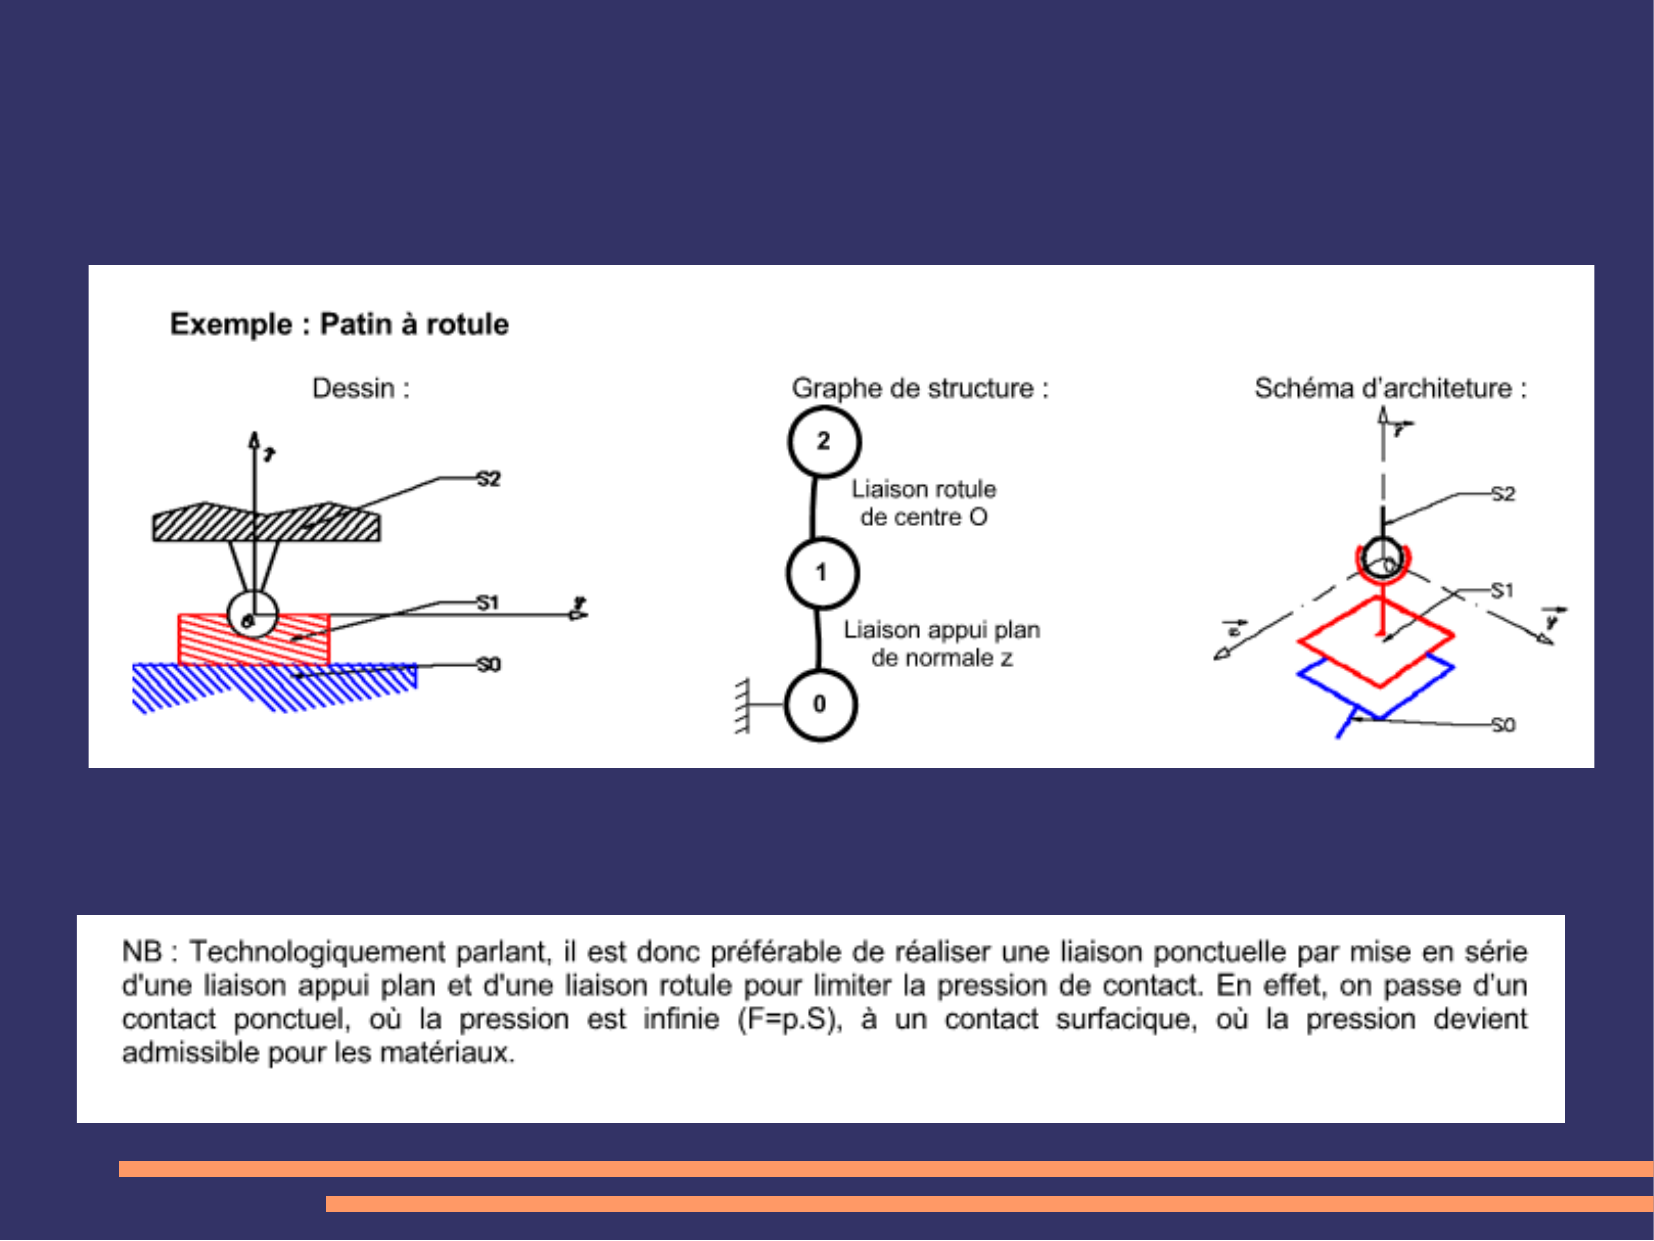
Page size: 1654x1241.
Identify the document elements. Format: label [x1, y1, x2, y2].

picture [76, 915, 1565, 1123]
picture [88, 265, 1595, 768]
